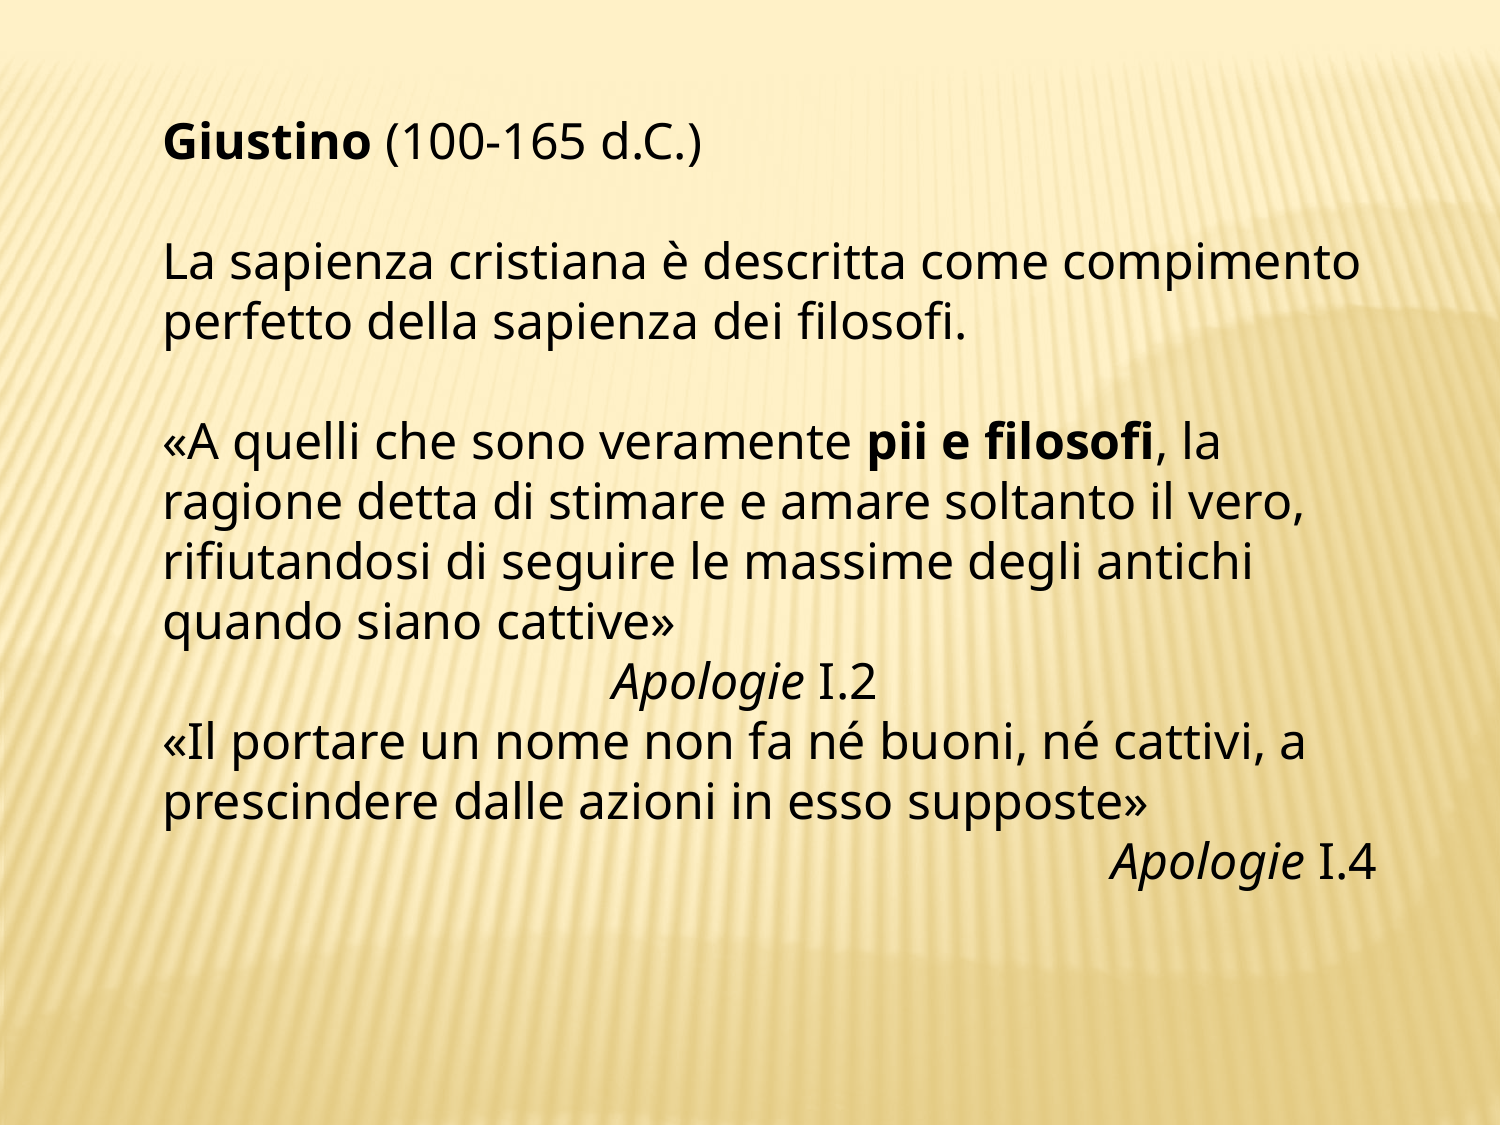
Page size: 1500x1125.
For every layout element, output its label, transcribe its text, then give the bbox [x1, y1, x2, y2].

text_box Giustino (100-165 d.C.) La sapienza cristiana è descritta come compimento perfetto della sapienza dei filosofi. «A quelli che sono veramente pii e filosofi, la ragione detta di stimare e amare soltanto il vero, rifiutandosi di seguire le massime degli antichi quando siano cattive» Apologie I.2 «Il portare un nome non fa né buoni, né cattivi, a prescindere dalle azioni in esso supposte» Apologie I.4 [147, 101, 1412, 845]
